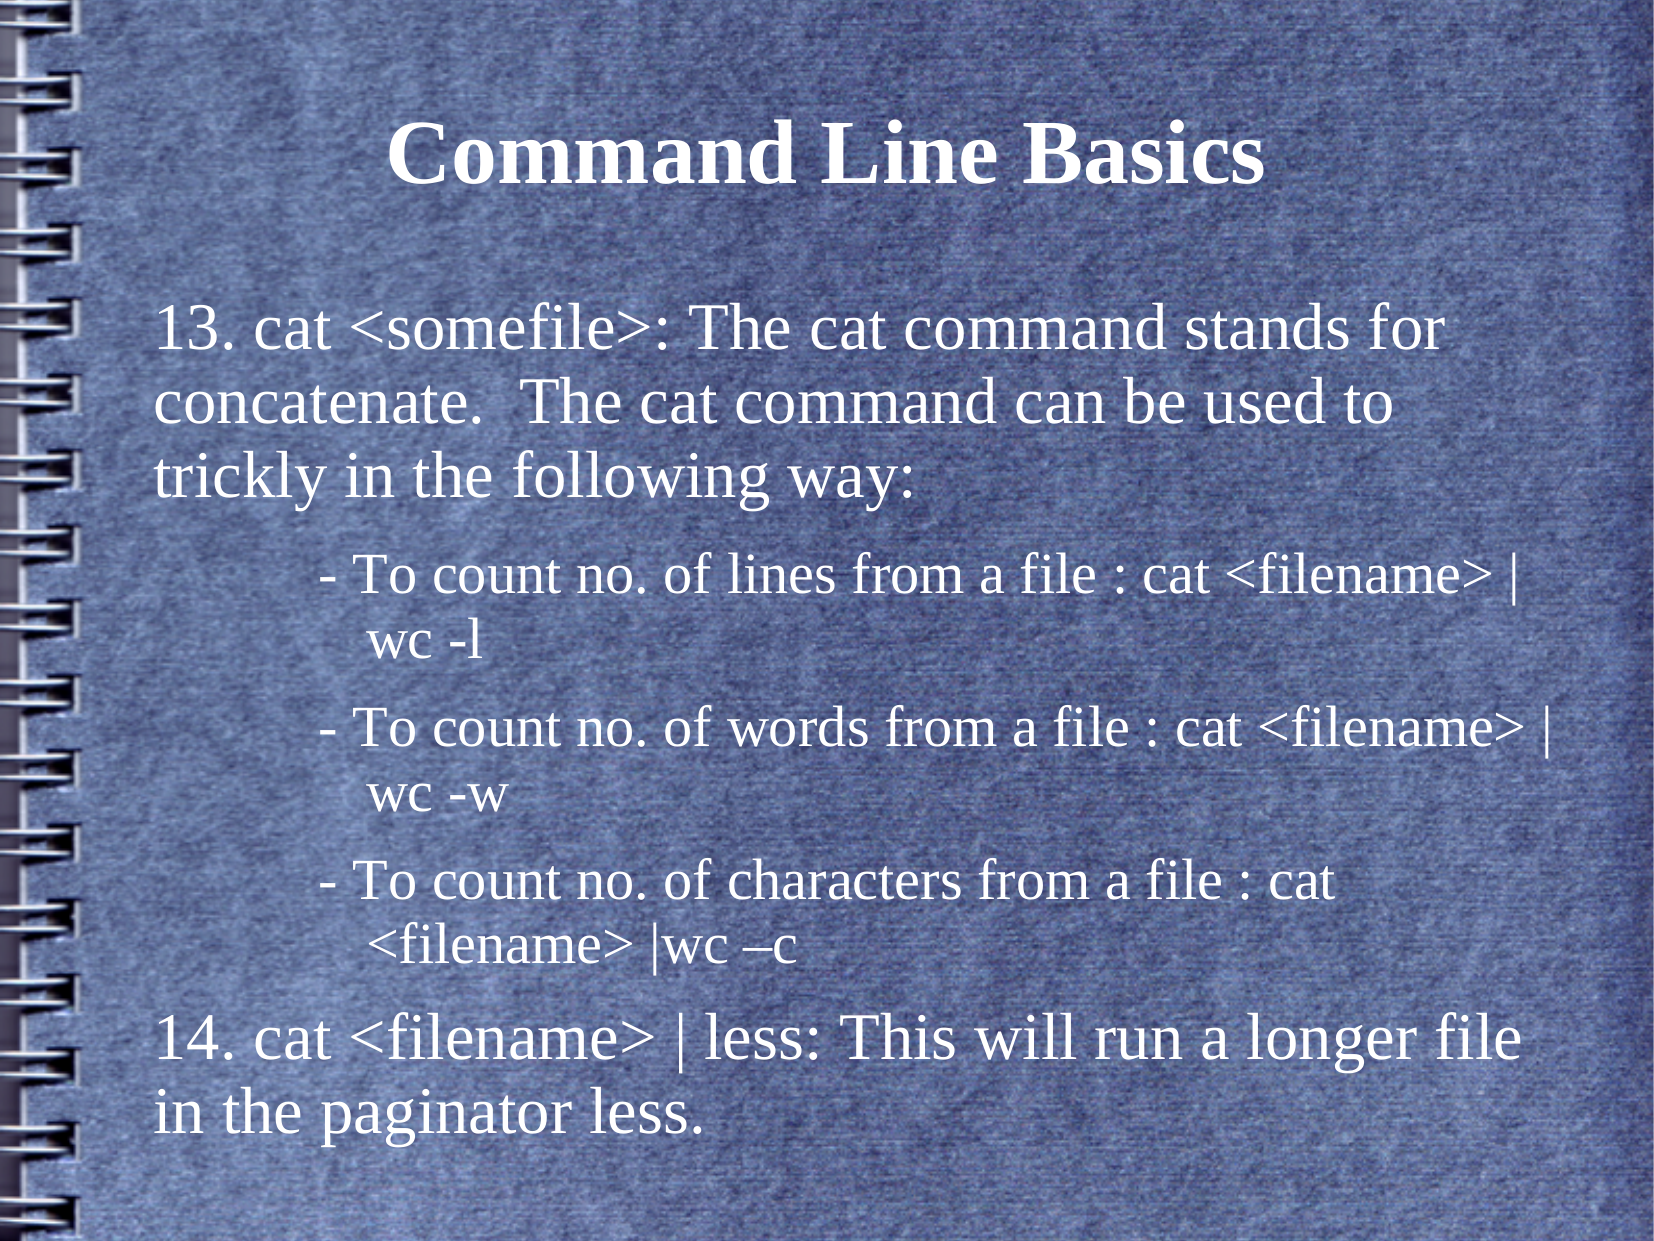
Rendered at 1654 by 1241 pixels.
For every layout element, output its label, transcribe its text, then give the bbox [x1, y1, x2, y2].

title Command Line Basics [82, 56, 1571, 250]
list 13. cat <somefile>: The cat command stands for concatenate. The cat command can be used to trickly in the following way: - To count no. of lines from a file : cat <filename> |wc -l - To count no. of words from a file : cat <filename> |wc -w - To count no. of characters from a file : cat <filename> |wc –c 14. cat <filename> | less: This will run a longer file in the paginator less. [82, 290, 1571, 1149]
picture [0, 0, 1654, 1241]
